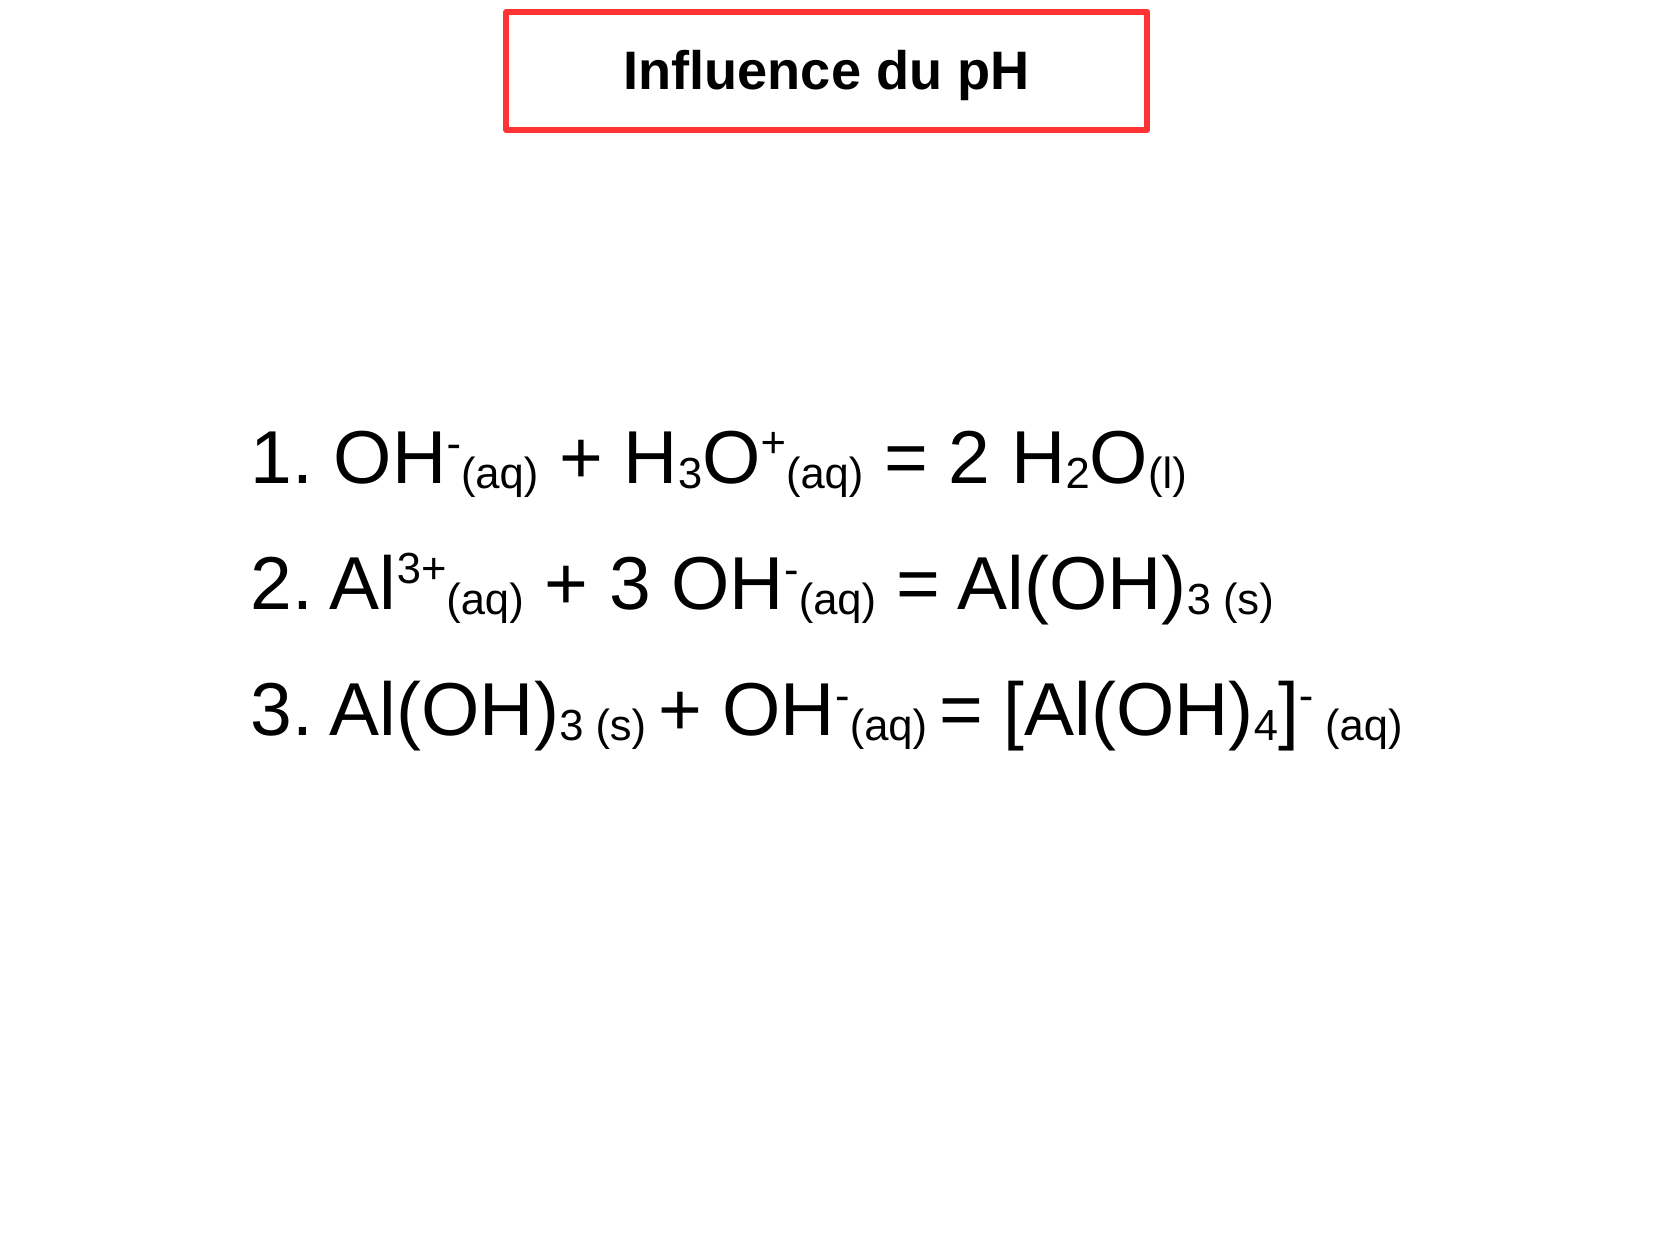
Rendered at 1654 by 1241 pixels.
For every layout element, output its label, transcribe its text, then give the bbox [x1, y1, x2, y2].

text_box 1. OH-(aq) + H3O+(aq) = 2 H2O(l) 2. Al3+(aq) + 3 OH-(aq) = Al(OH)3 (s) 3. Al(OH)3 (s) + OH-(aq) = [Al(OH)4]- (aq) [236, 366, 1418, 828]
text_box Influence du pH [506, 11, 1148, 130]
